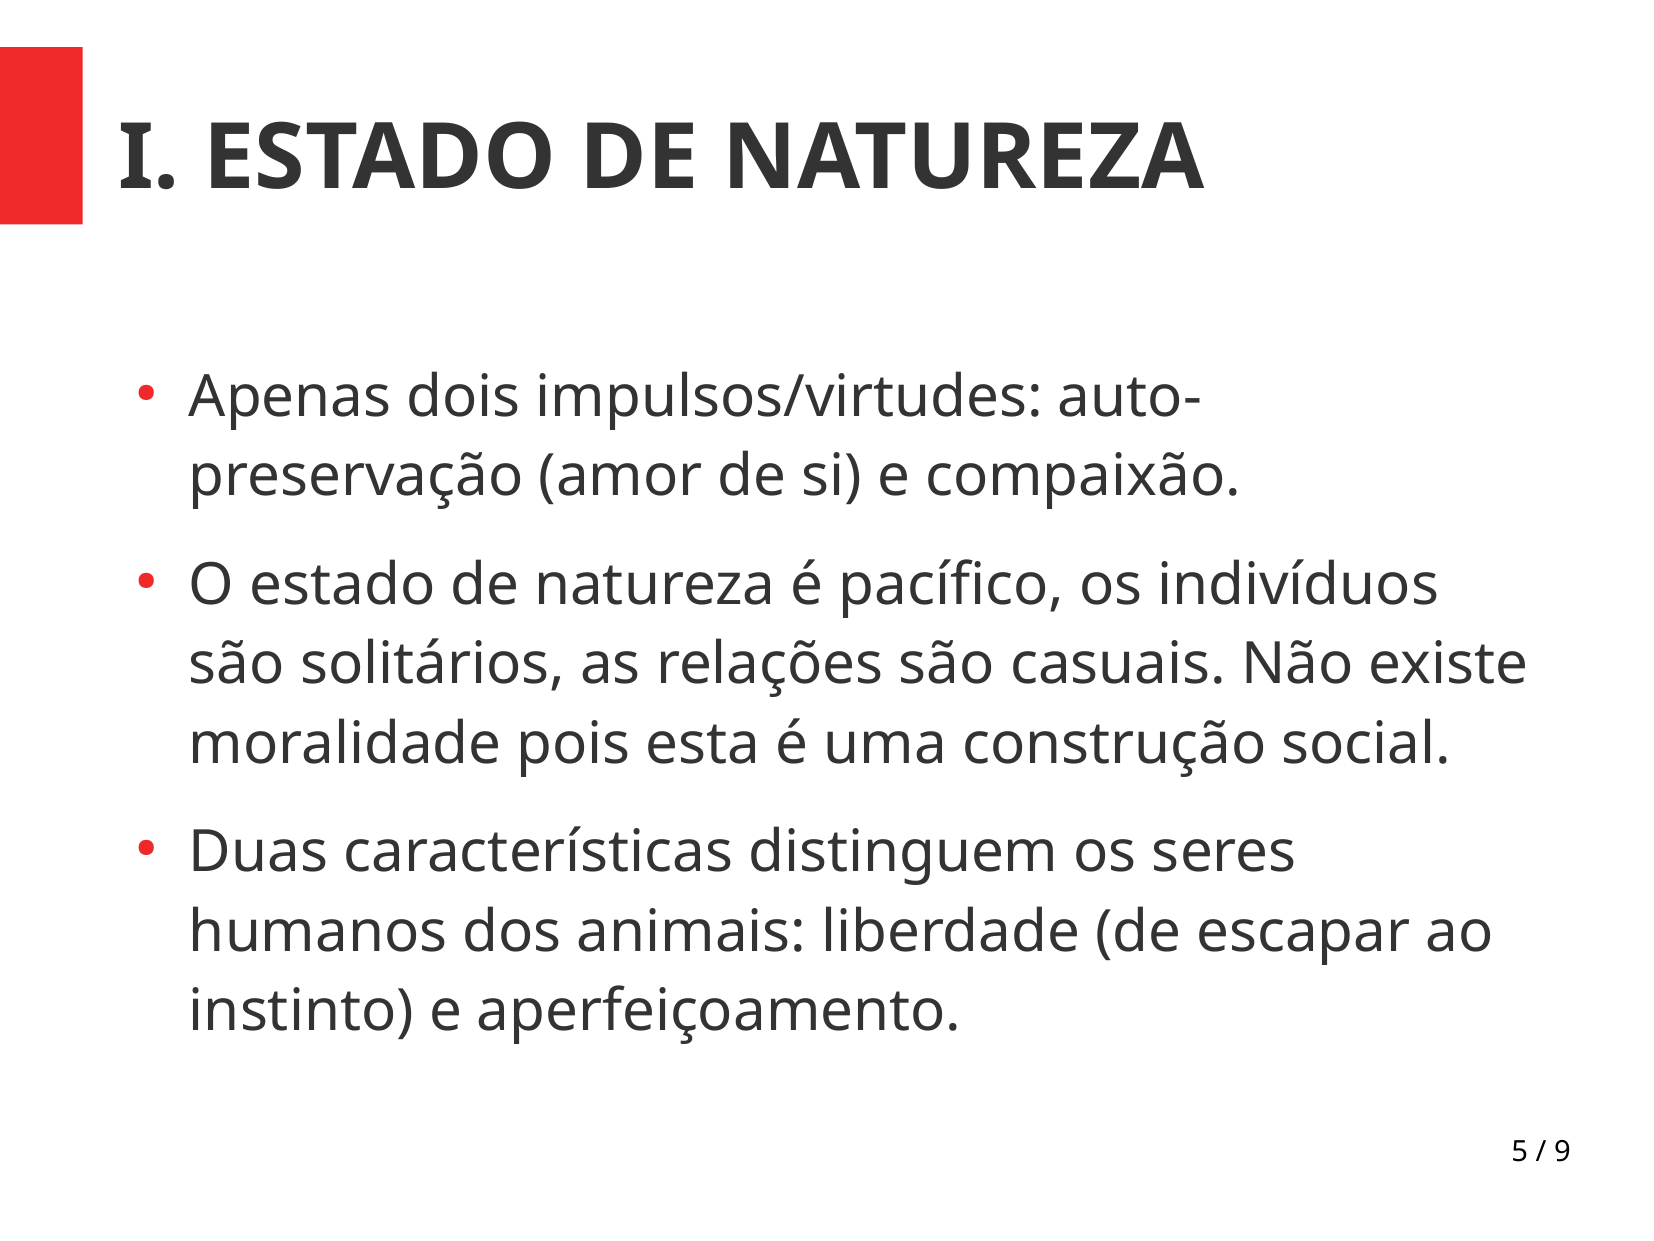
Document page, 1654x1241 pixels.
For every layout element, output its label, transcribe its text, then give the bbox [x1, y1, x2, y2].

list Apenas dois impulsos/virtudes: auto-preservação (amor de si) e compaixão. O estado de natureza é pacífico, os indivíduos são solitários, as relações são casuais. Não existe moralidade pois esta é uma construção social. Duas características distinguem os seres humanos dos animais: liberdade (de escapar ao instinto) e aperfeiçoamento. [118, 354, 1536, 1074]
title I. ESTADO DE NATUREZA [118, 49, 1571, 257]
